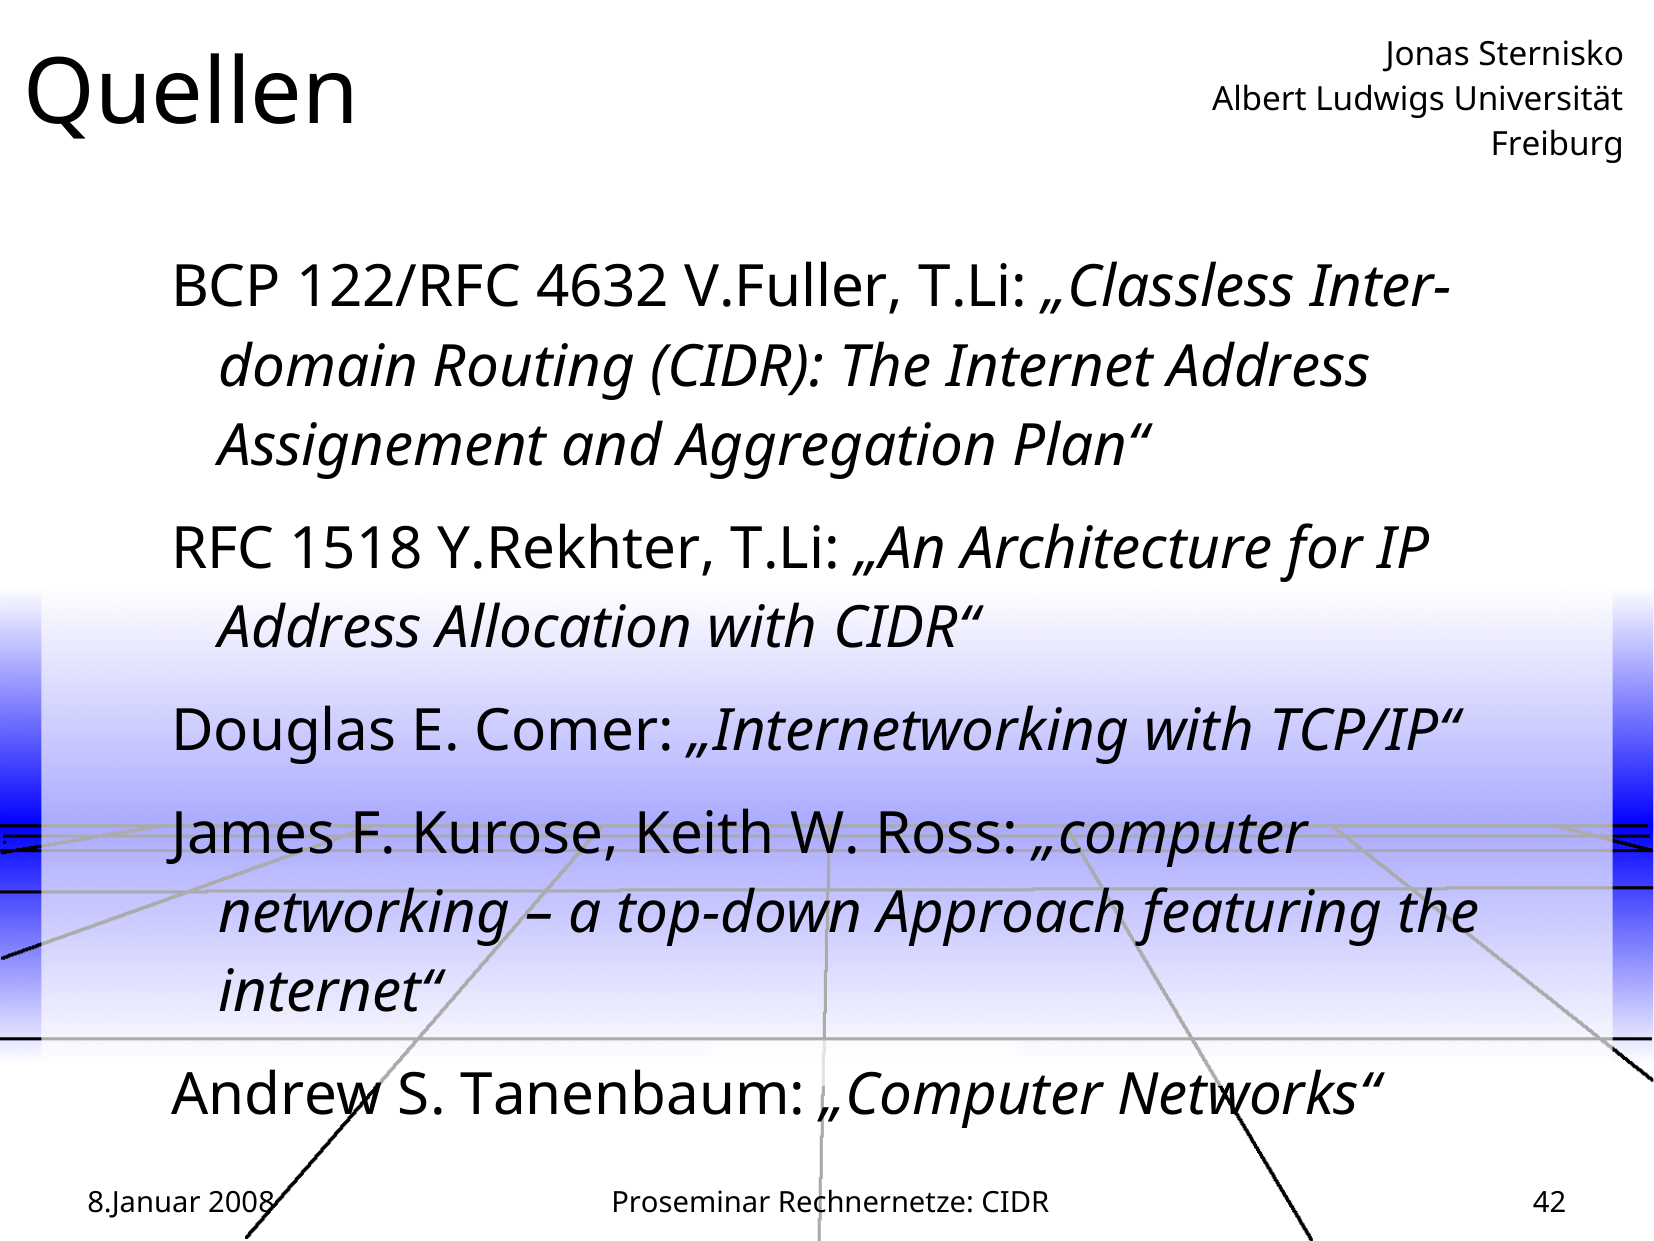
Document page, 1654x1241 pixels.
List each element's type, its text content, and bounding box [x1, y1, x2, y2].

title Quellen [23, 29, 1093, 148]
list BCP 122/RFC 4632 V.Fuller, T.Li: „Classless Inter-domain Routing (CIDR): The Internet Address Assignement and Aggregation Plan“ RFC 1518 Y.Rekhter, T.Li: „An Architecture for IP Address Allocation with CIDR“ Douglas E. Comer: „Internetworking with TCP/IP“ James F. Kurose, Keith W. Ross: „computer networking – a top-down Approach featuring the internet“ Andrew S. Tanenbaum: „Computer Networks“ [76, 185, 1565, 1152]
picture [0, 0, 1654, 1241]
